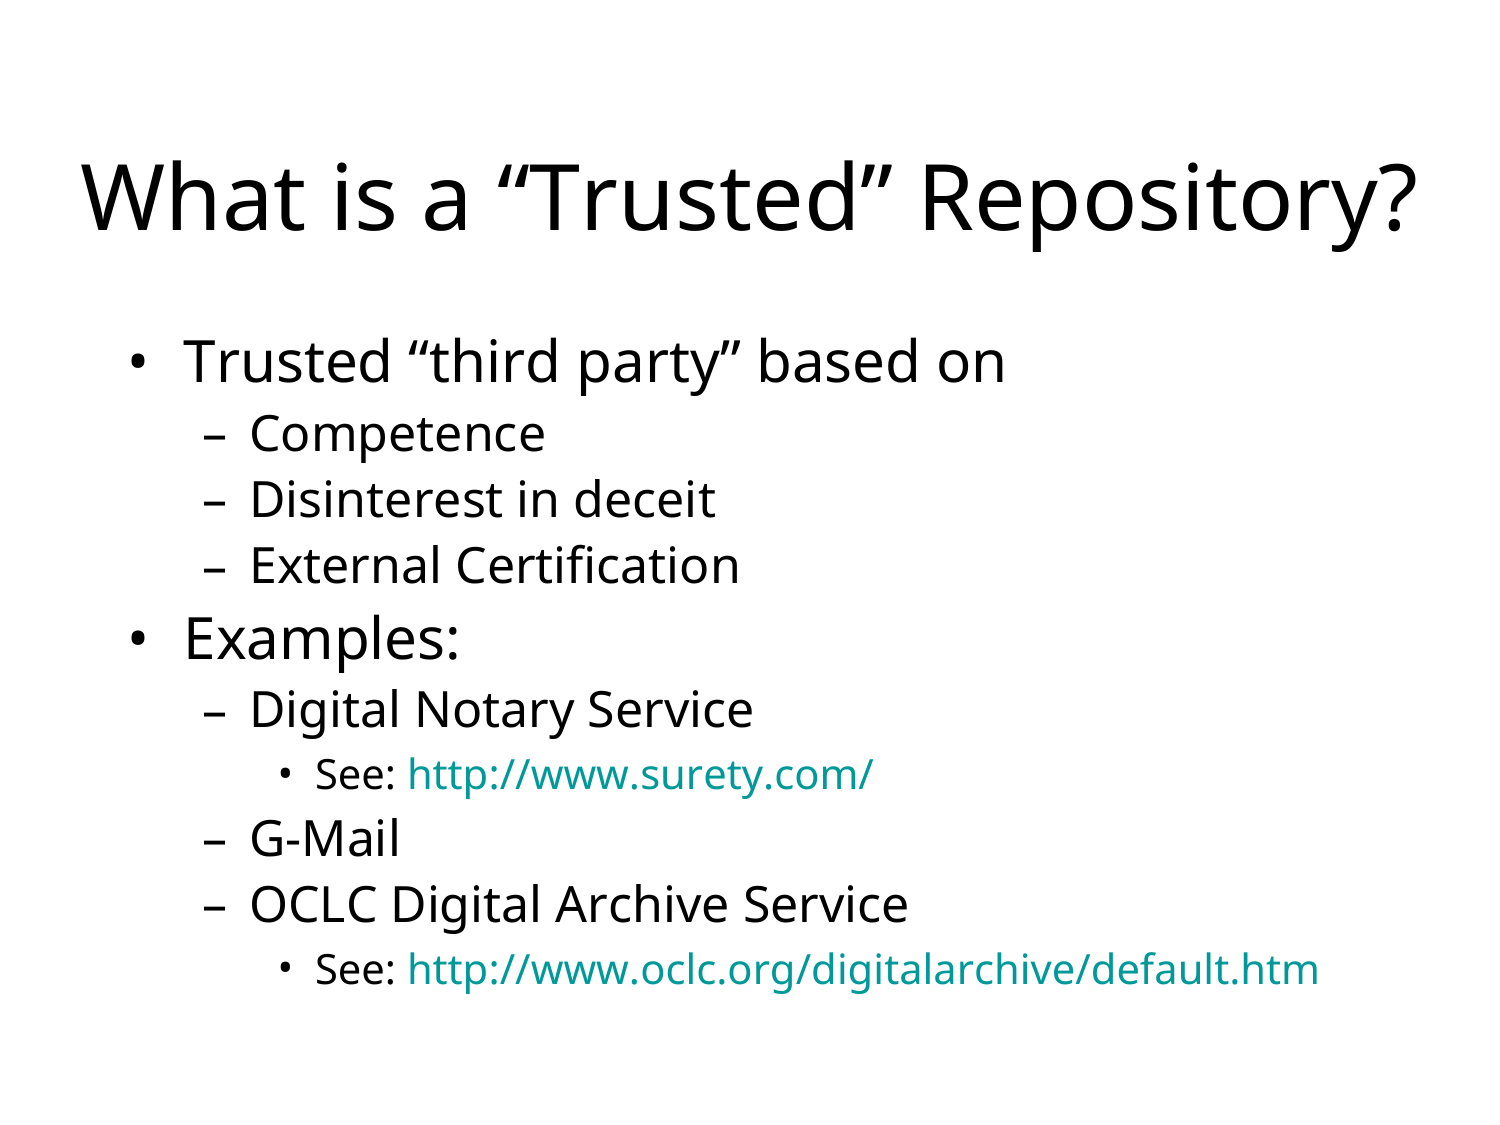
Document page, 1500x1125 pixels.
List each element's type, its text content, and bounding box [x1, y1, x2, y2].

title What is a “Trusted” Repository? [50, 99, 1450, 288]
list Trusted “third party” based on Competence Disinterest in deceit External Certification Examples: Digital Notary Service See: http://www.surety.com/ G-Mail OCLC Digital Archive Service See: http://www.oclc.org/digitalarchive/default.htm [112, 324, 1388, 1001]
